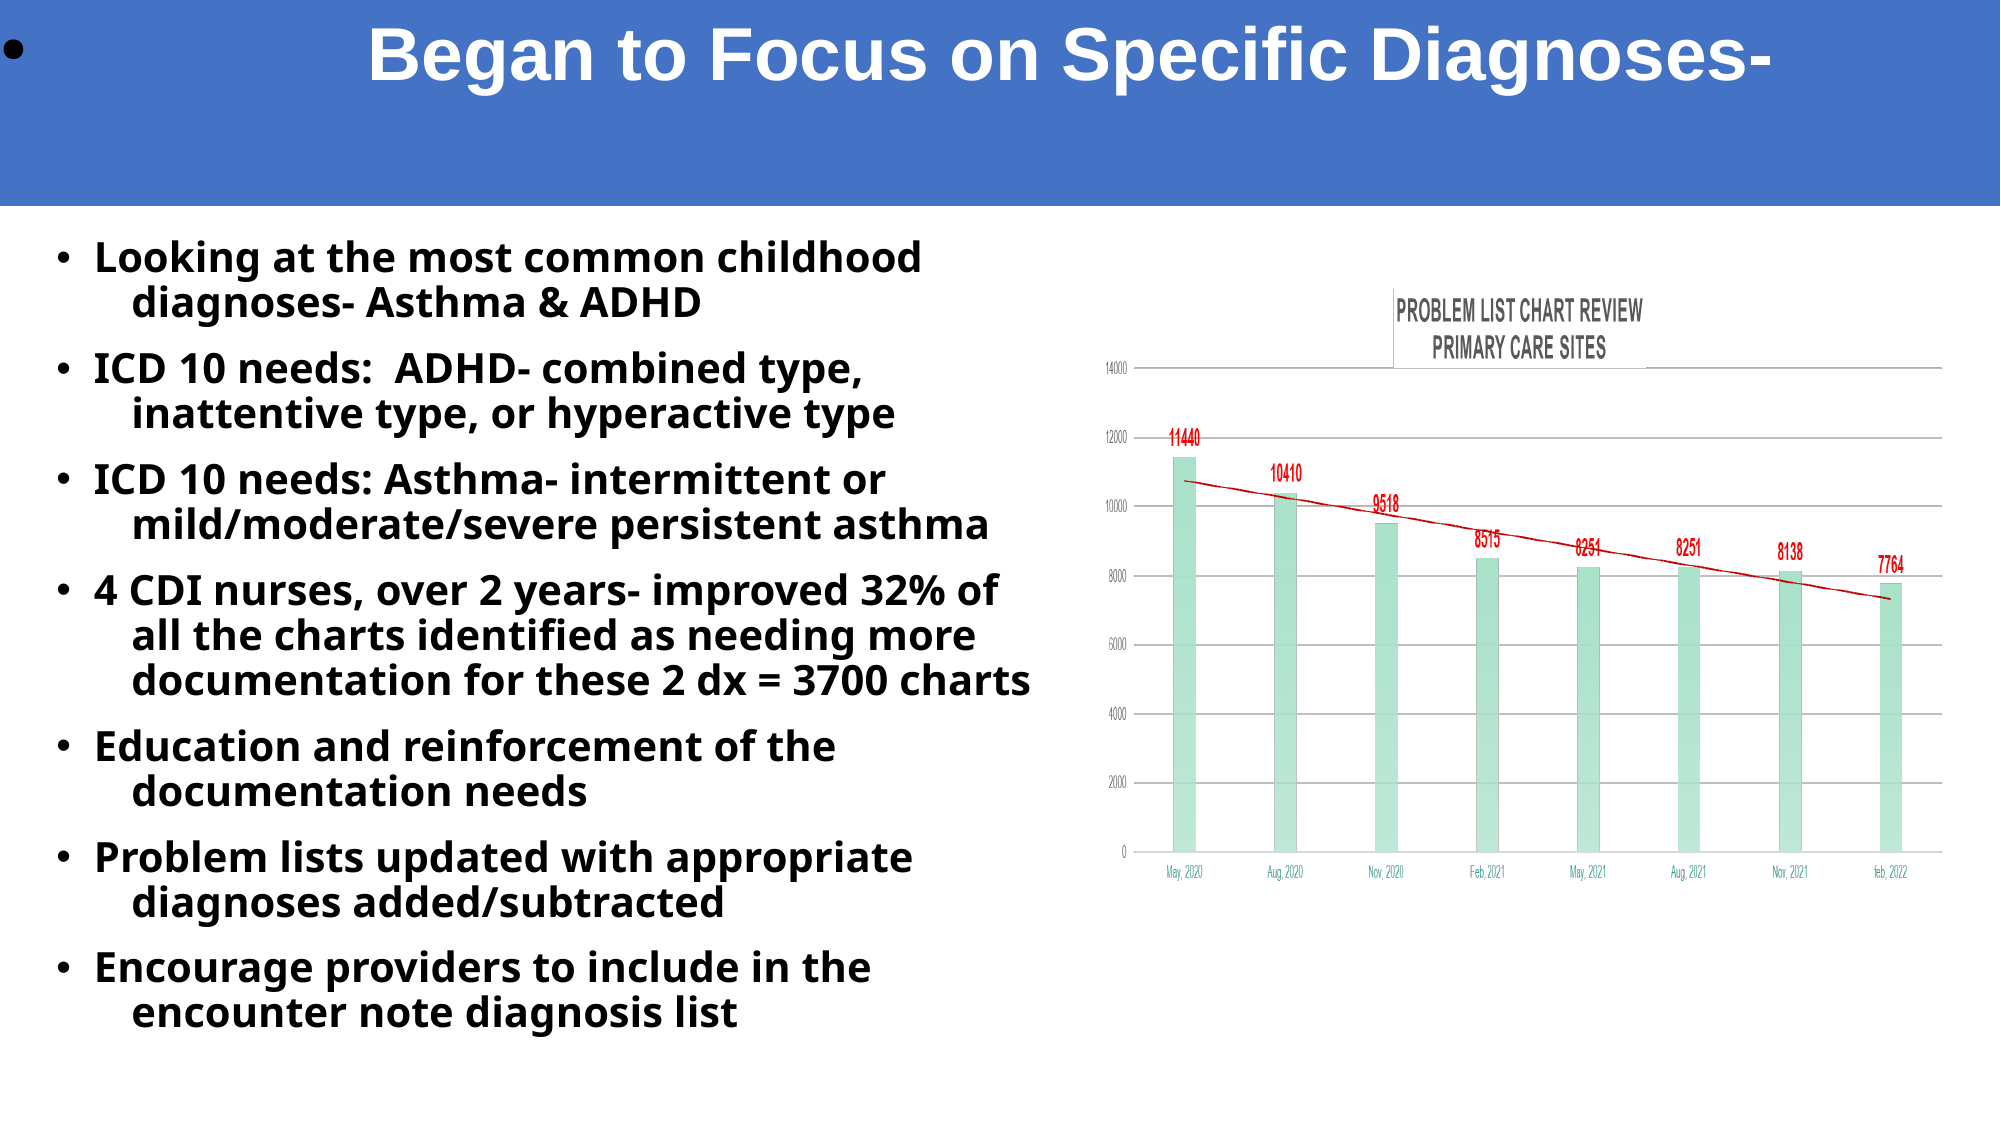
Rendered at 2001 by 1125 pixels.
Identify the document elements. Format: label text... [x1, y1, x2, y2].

picture [1080, 278, 1959, 896]
table_header Began to Focus on Specific Diagnoses- [0, 0, 2000, 206]
text_box Looking at the most common childhood diagnoses- Asthma & ADHD ICD 10 needs: ADHD- combined type, inattentive type, or hyperactive type ICD 10 needs: Asthma- intermittent or mild/moderate/severe persistent asthma 4 CDI nurses, over 2 years- improved 32% of all the charts identified as needing more documentation for these 2 dx = 3700 charts Education and reinforcement of the documentation needs Problem lists updated with appropriate diagnoses added/subtracted Encourage providers to include in the encounter note diagnosis list [41, 229, 1066, 1053]
